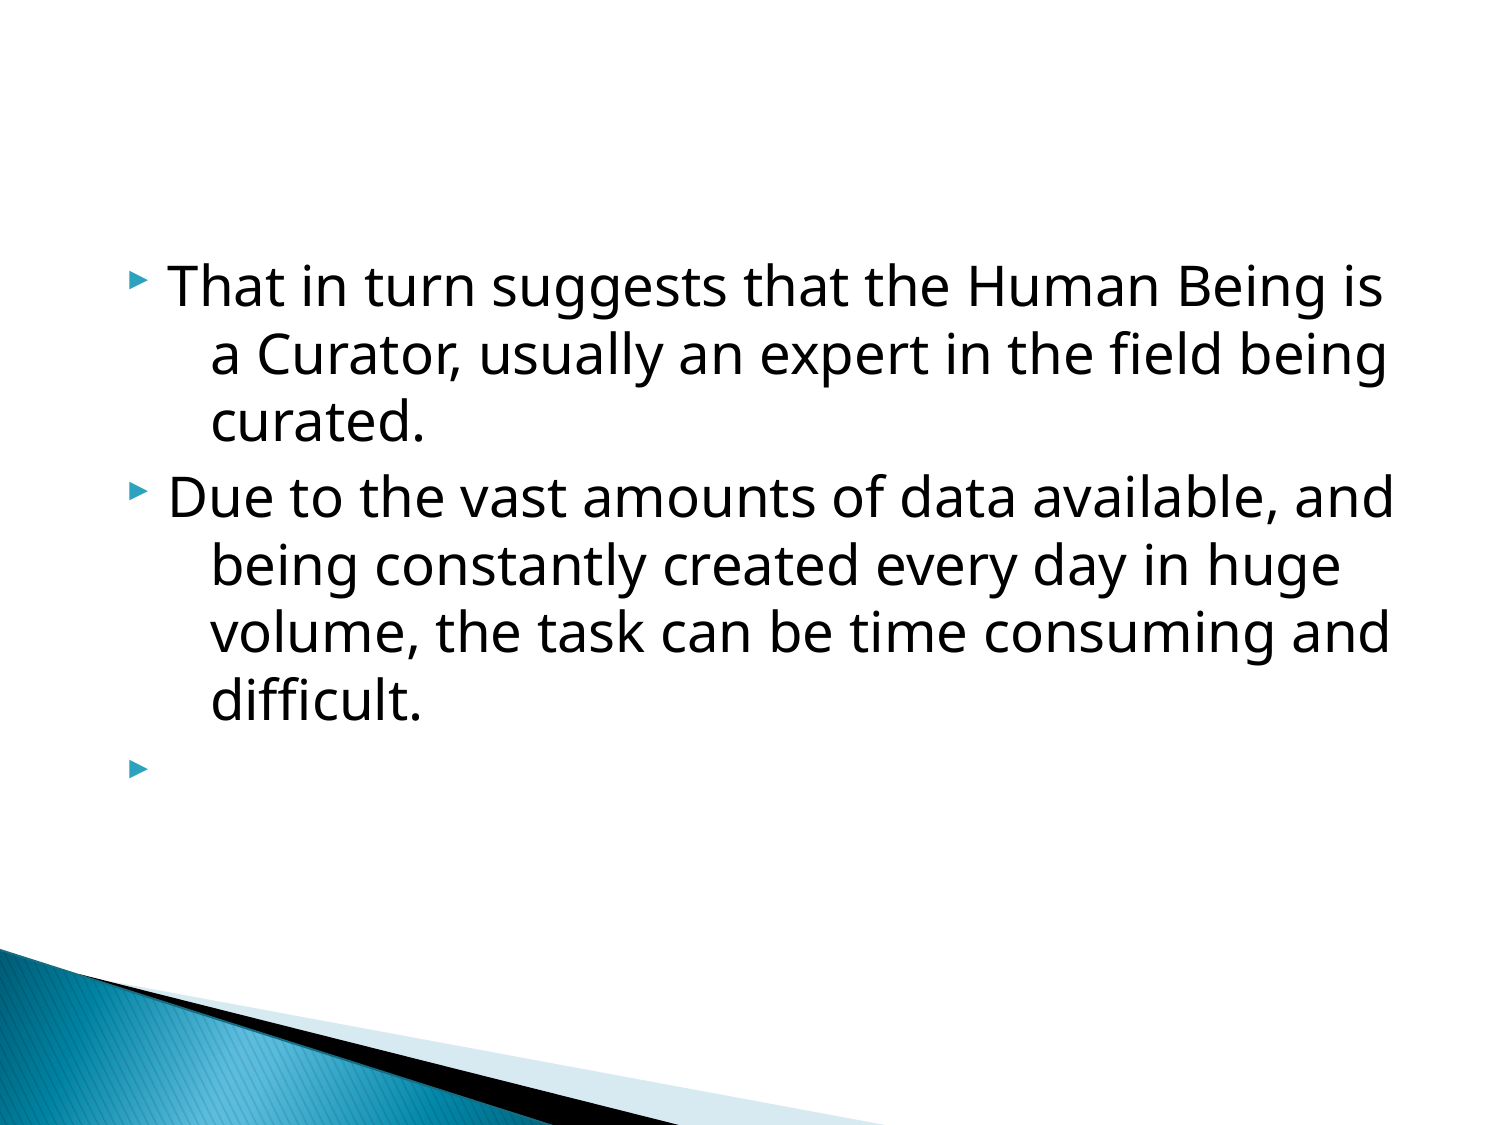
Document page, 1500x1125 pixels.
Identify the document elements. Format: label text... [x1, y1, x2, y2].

list That in turn suggests that the Human Being is a Curator, usually an expert in the field being curated. Due to the vast amounts of data available, and being constantly created every day in huge volume, the task can be time consuming and difficult. [75, 243, 1426, 986]
